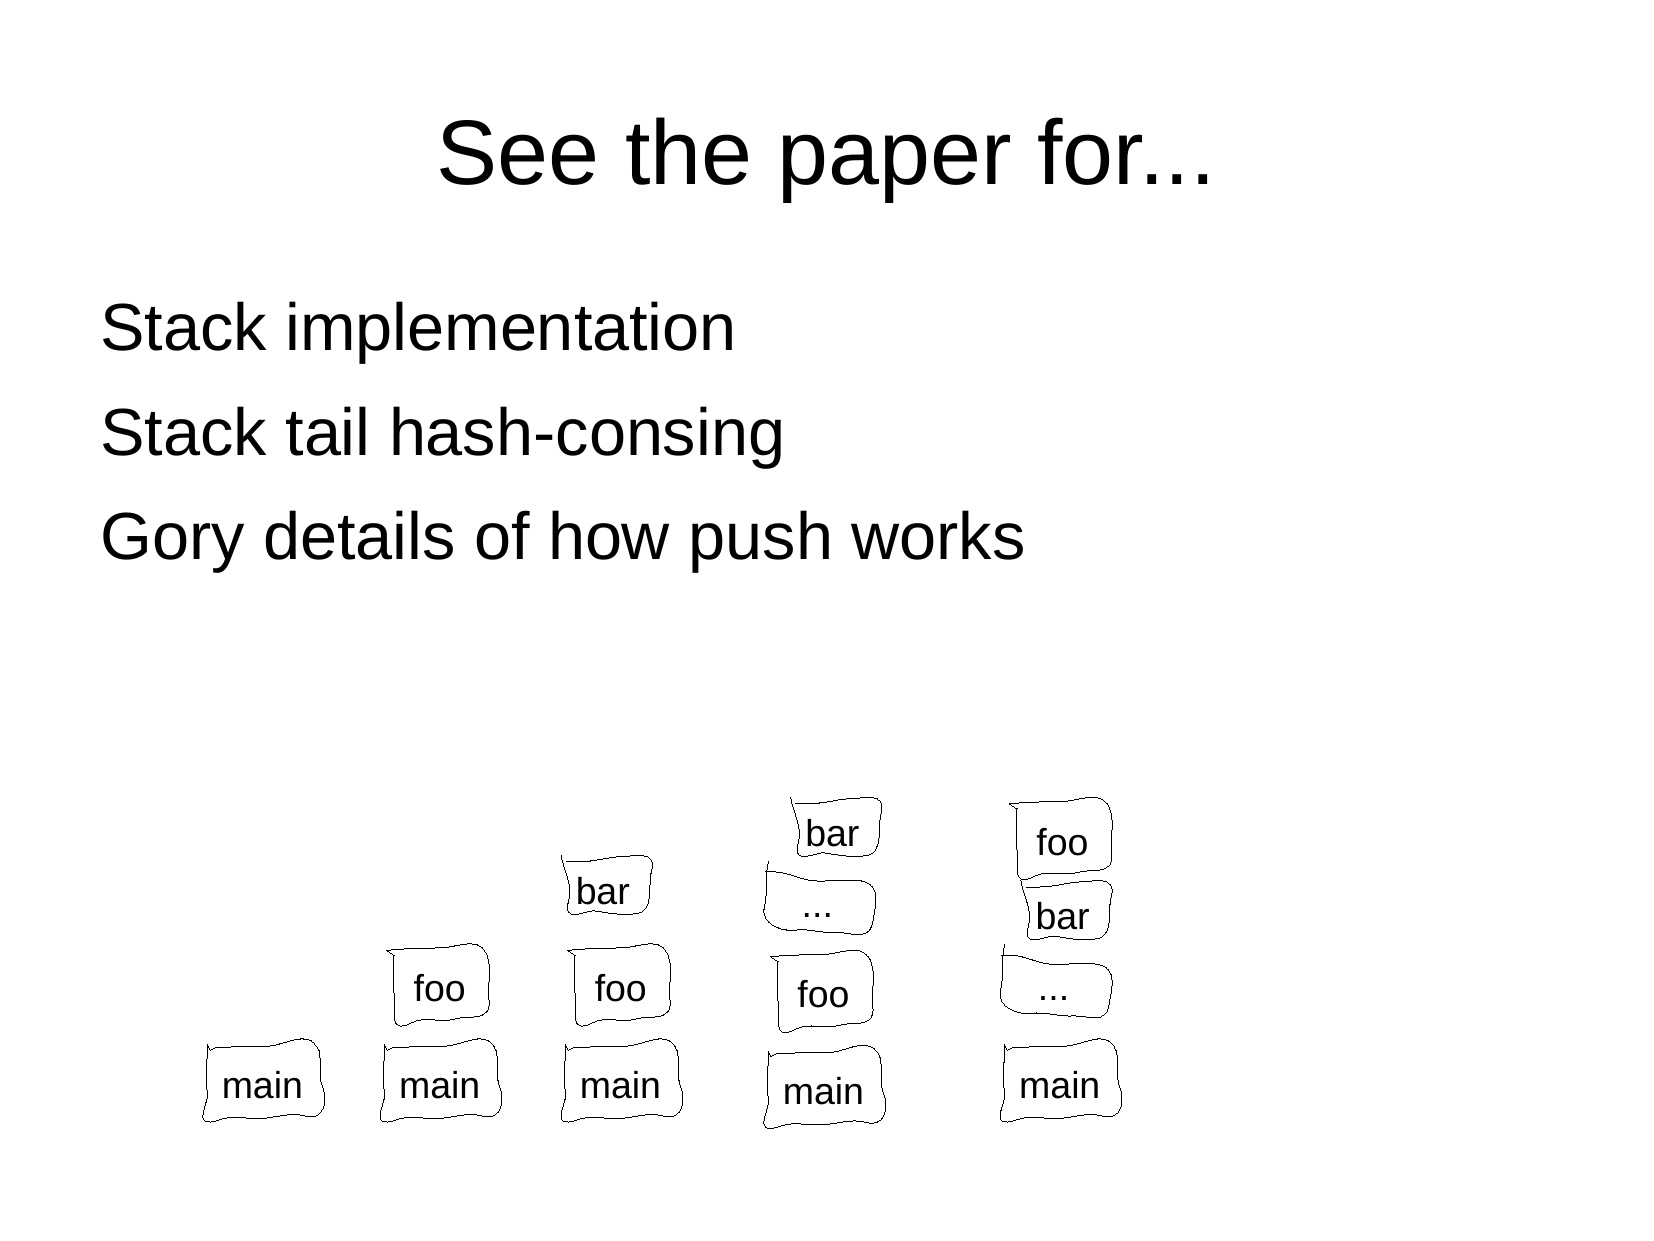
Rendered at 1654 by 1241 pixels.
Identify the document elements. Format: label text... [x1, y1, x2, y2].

text_box main [768, 1063, 879, 1125]
title See the paper for... [82, 49, 1571, 257]
text_box ... [1023, 958, 1085, 1021]
text_box bar [561, 862, 645, 925]
text_box bar [1020, 888, 1105, 950]
text_box foo [579, 960, 662, 1022]
text_box main [384, 1056, 496, 1118]
text_box foo [1021, 813, 1104, 875]
list Stack implementation Stack tail hash-consing Gory details of how push works [82, 290, 1571, 1109]
text_box foo [782, 966, 865, 1028]
text_box main [565, 1056, 677, 1118]
text_box bar [790, 804, 875, 867]
text_box main [207, 1056, 318, 1118]
text_box main [1004, 1056, 1116, 1118]
text_box ... [786, 875, 849, 937]
text_box foo [398, 960, 481, 1022]
